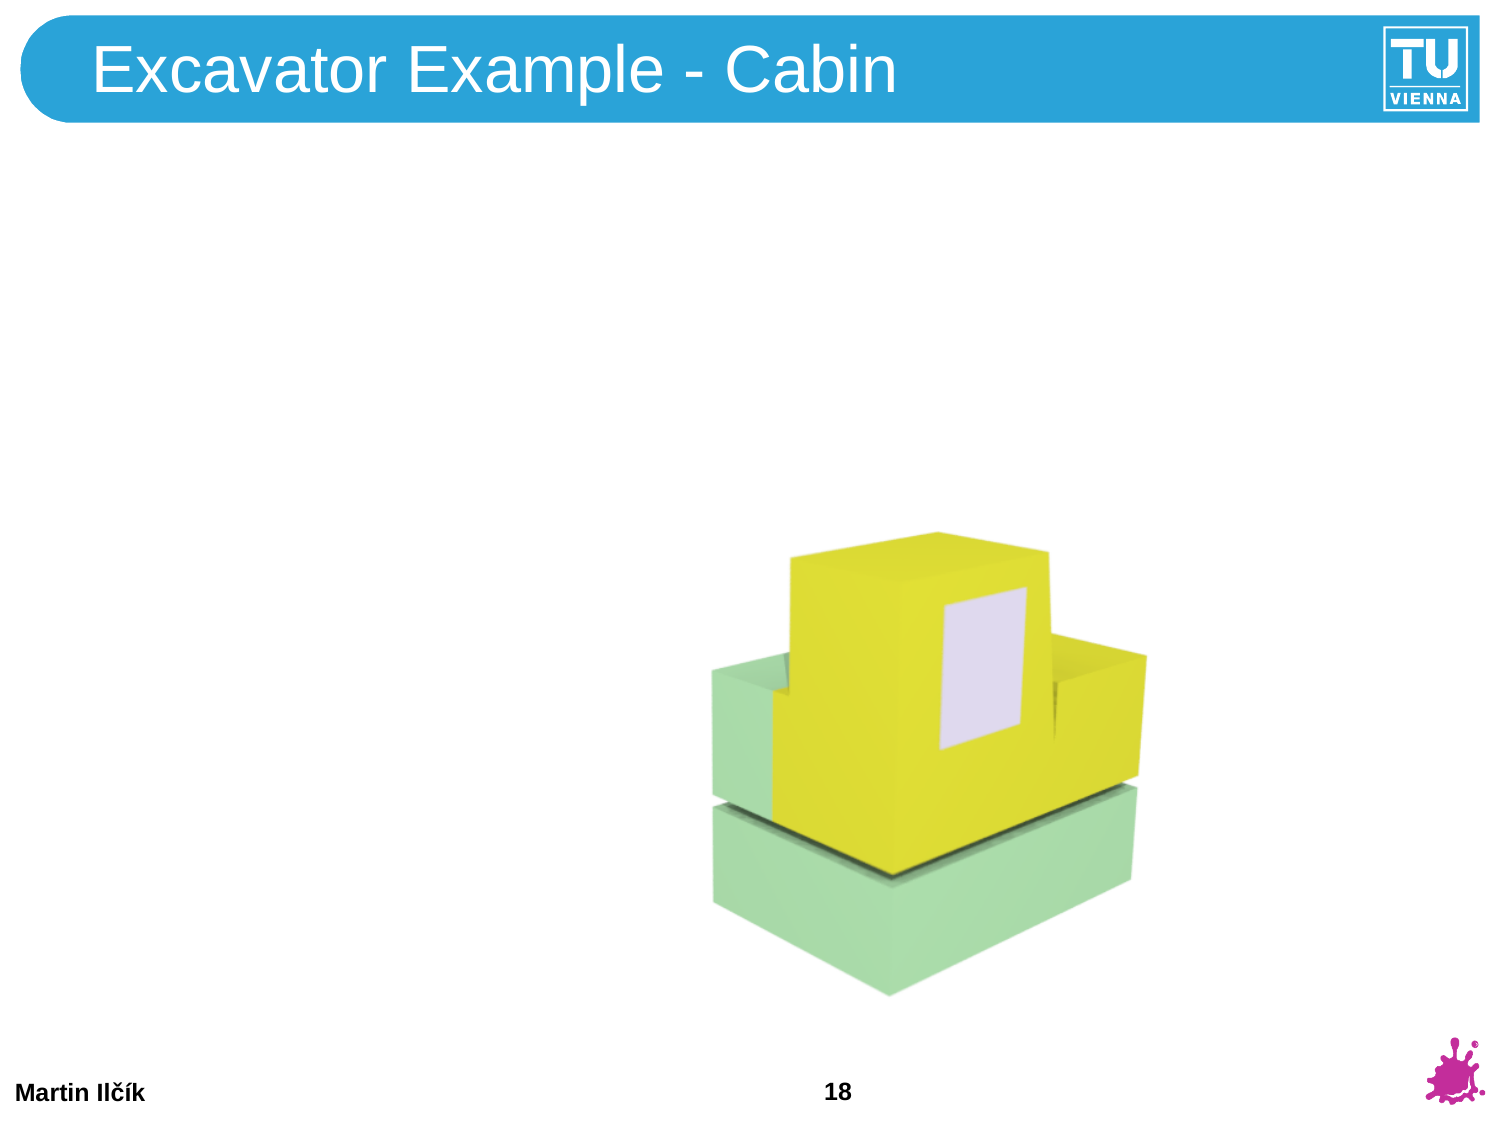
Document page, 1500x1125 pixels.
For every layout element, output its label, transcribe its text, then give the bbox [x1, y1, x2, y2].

picture [116, 131, 1376, 1077]
title Excavator Example - Cabin [76, 7, 1350, 132]
text_box 41 [749, 1077, 927, 1117]
text_box Martin Ilčík [0, 1068, 617, 1117]
